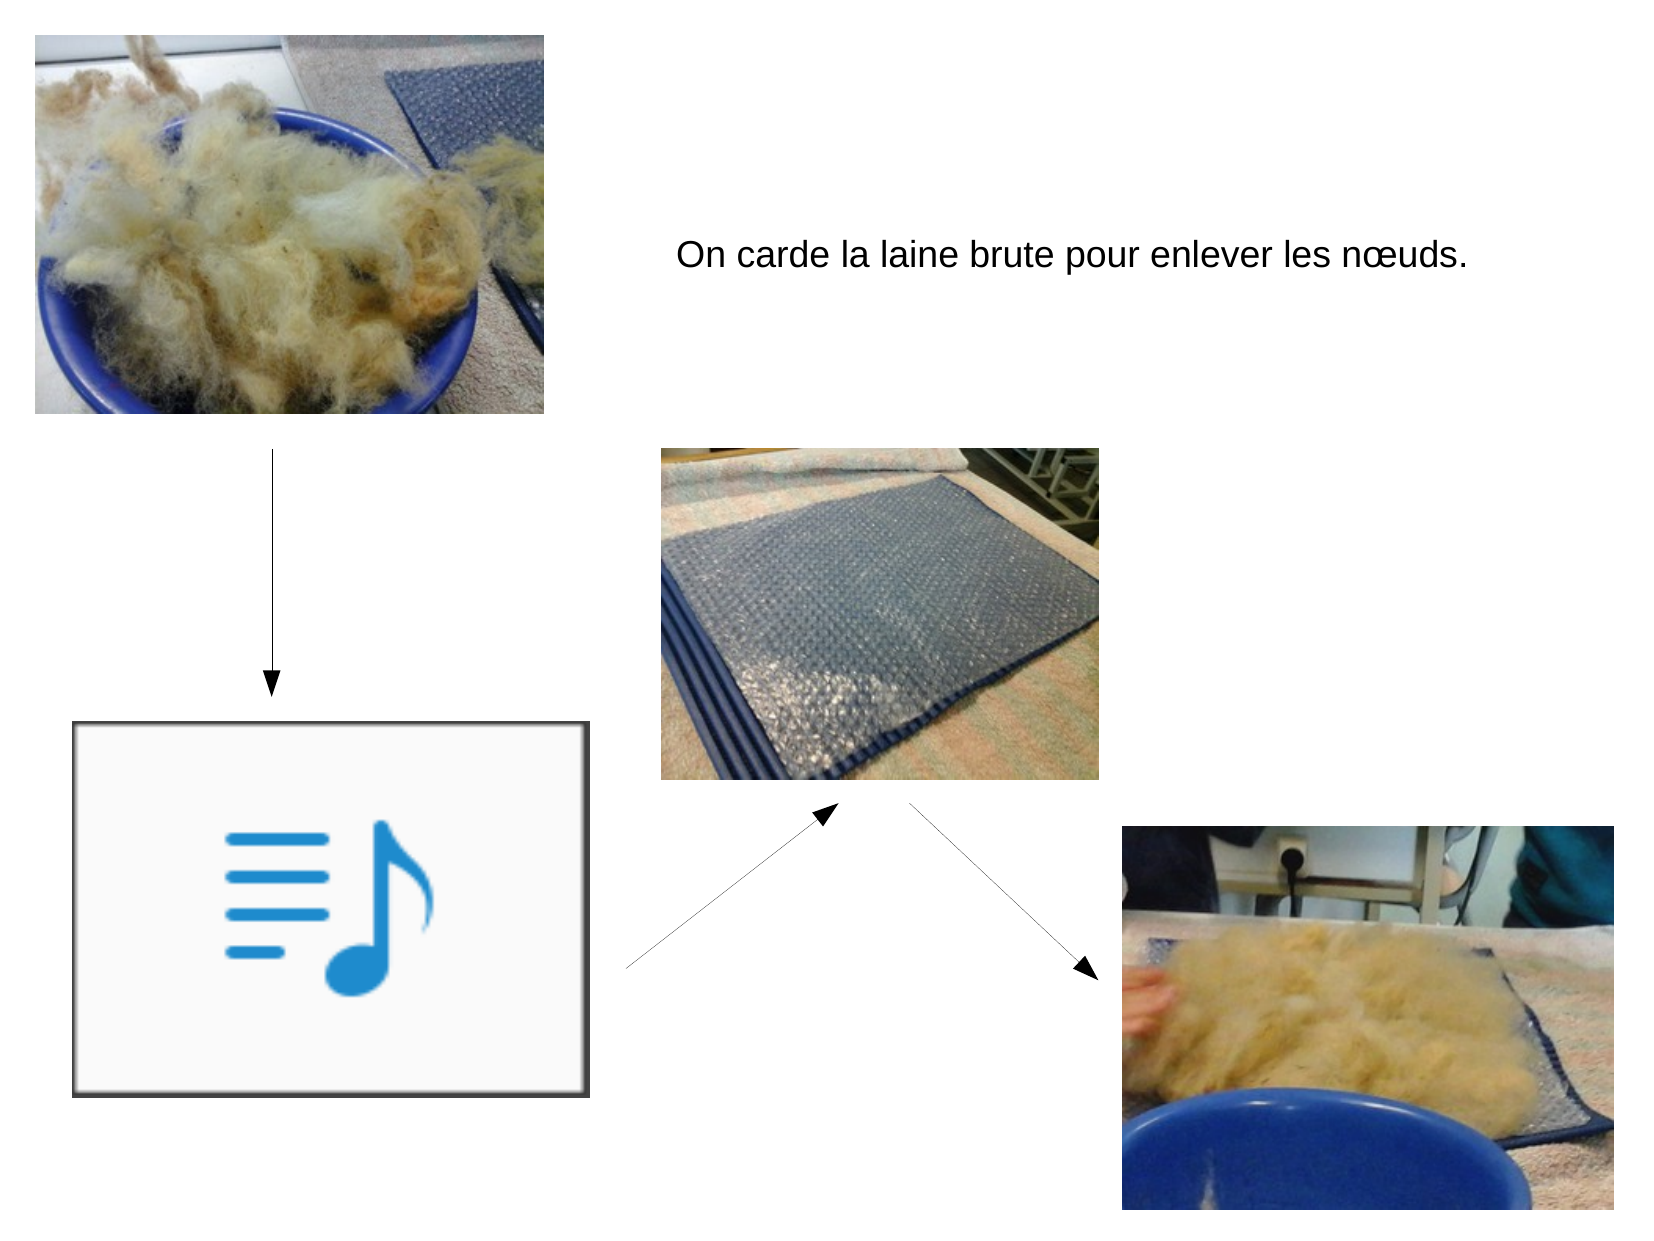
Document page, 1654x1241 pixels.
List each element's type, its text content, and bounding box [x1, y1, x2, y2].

picture [35, 35, 544, 414]
picture [1122, 826, 1614, 1210]
text_box [70, 720, 591, 1099]
picture [661, 448, 1099, 780]
text_box On carde la laine brute pour enlever les nœuds. [661, 226, 1607, 284]
